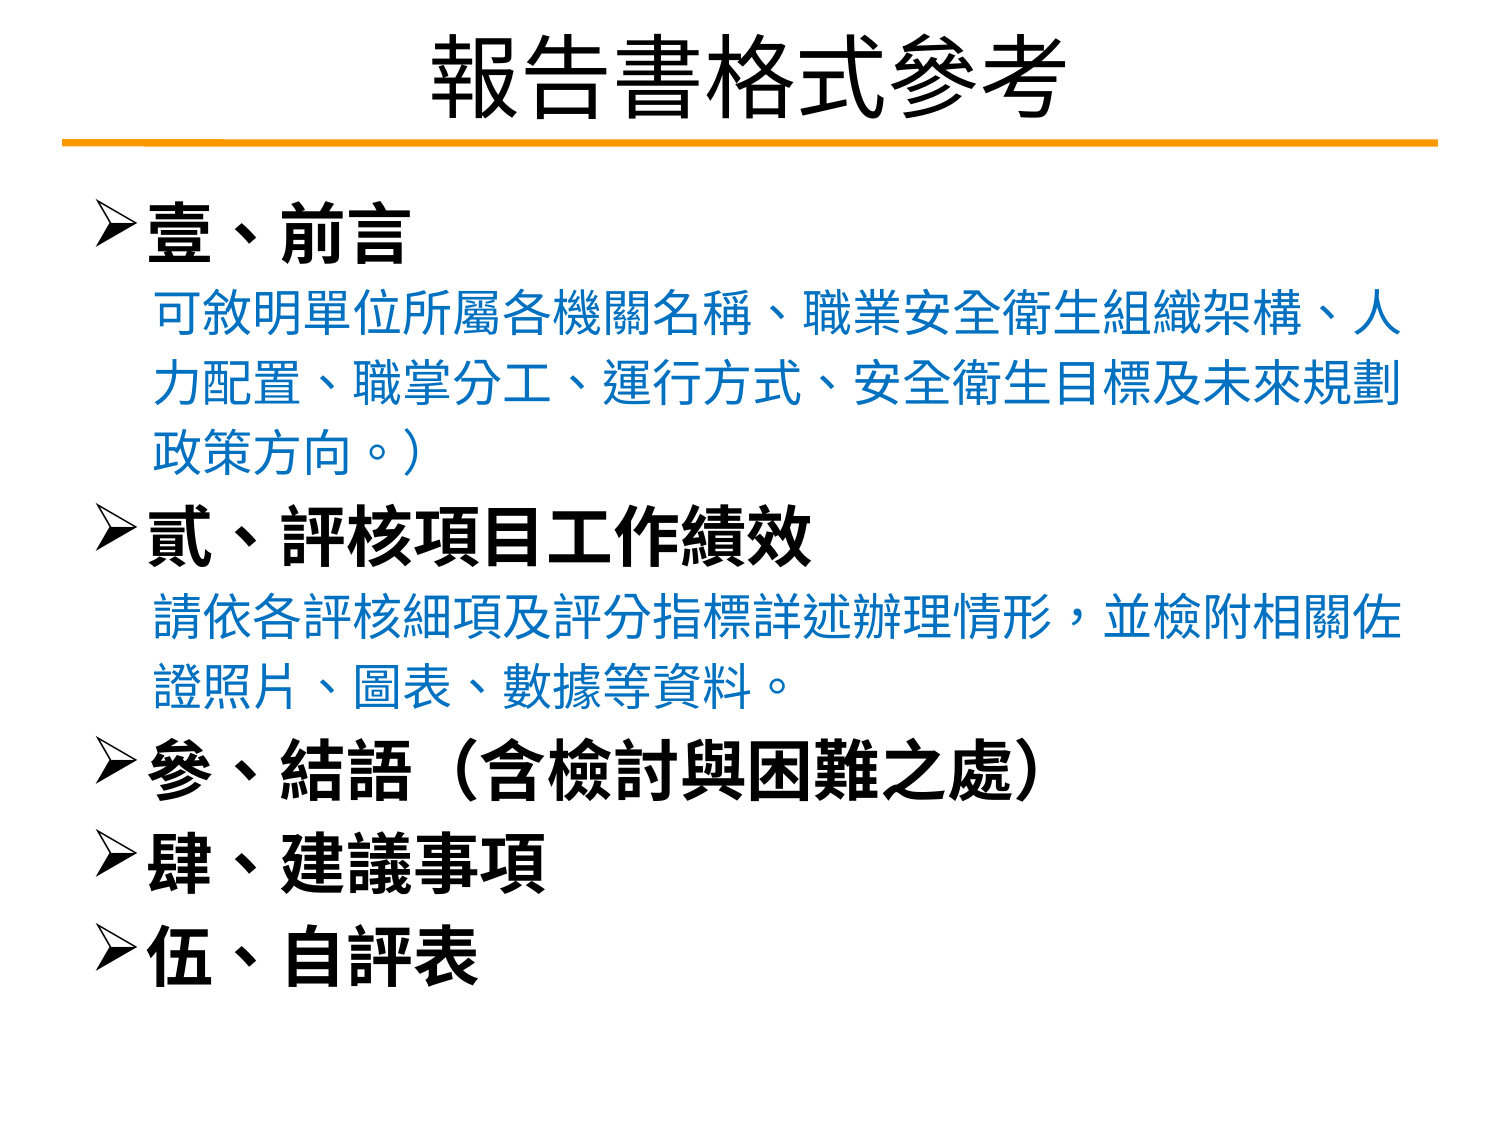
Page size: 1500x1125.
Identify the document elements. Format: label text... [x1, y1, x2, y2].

title 報告書格式參考 [75, 0, 1425, 149]
list 壹、前言 可敘明單位所屬各機關名稱、職業安全衛生組織架構、人 力配置、職掌分工、運行方式、安全衛生目標及未來規劃 政策方向。） 貳、評核項目工作績效 請依各評核細項及評分指標詳述辦理情形，並檢附相關佐 證照片、圖表、數據等資料。 參、結語（含檢討與困難之處） 肆、建議事項 伍、自評表 [75, 184, 1425, 1047]
